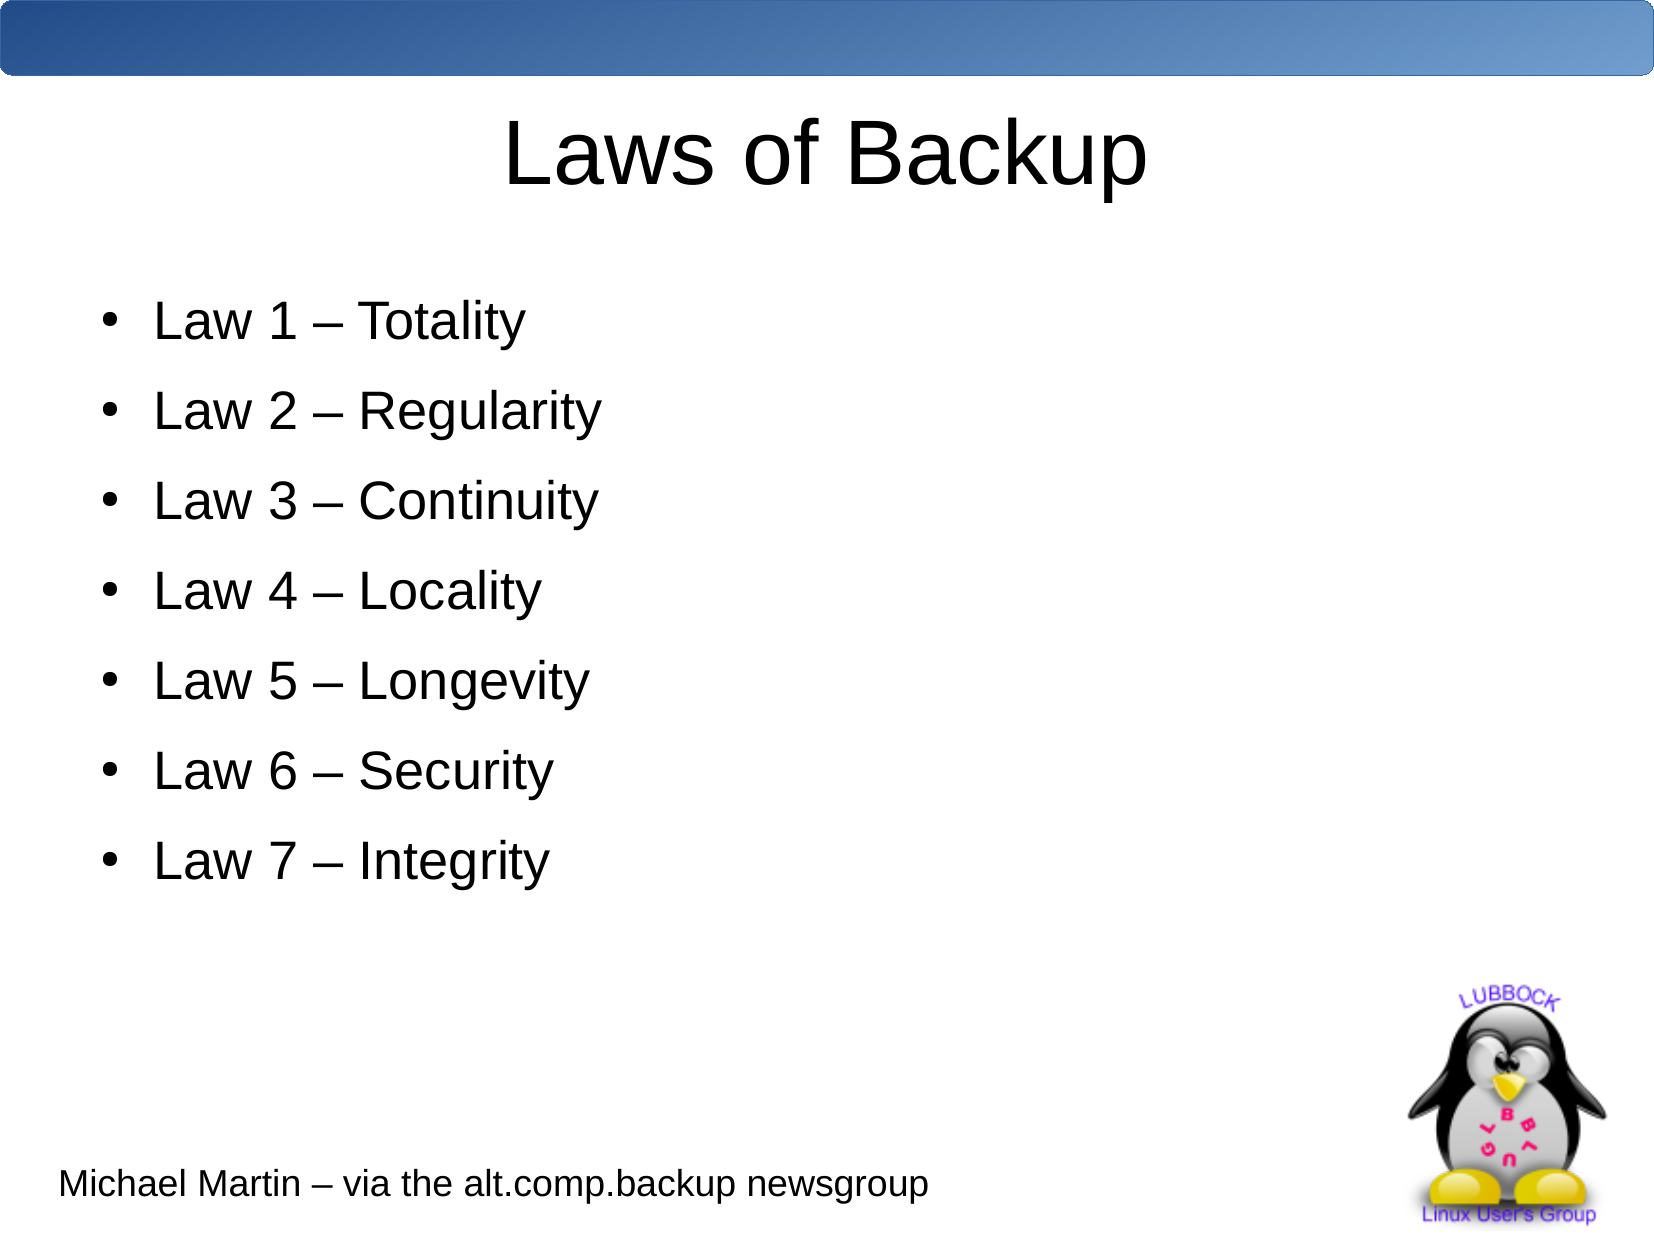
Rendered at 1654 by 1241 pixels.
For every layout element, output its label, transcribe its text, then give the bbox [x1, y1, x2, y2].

title Laws of Backup [82, 76, 1571, 257]
list Law 1 – Totality Law 2 – Regularity Law 3 – Continuity Law 4 – Locality Law 5 – Longevity Law 6 – Security Law 7 – Integrity [82, 290, 1571, 1010]
picture [1380, 974, 1636, 1231]
text_box [0, 0, 1654, 76]
text_box Michael Martin – via the alt.comp.backup newsgroup [43, 1155, 1081, 1212]
